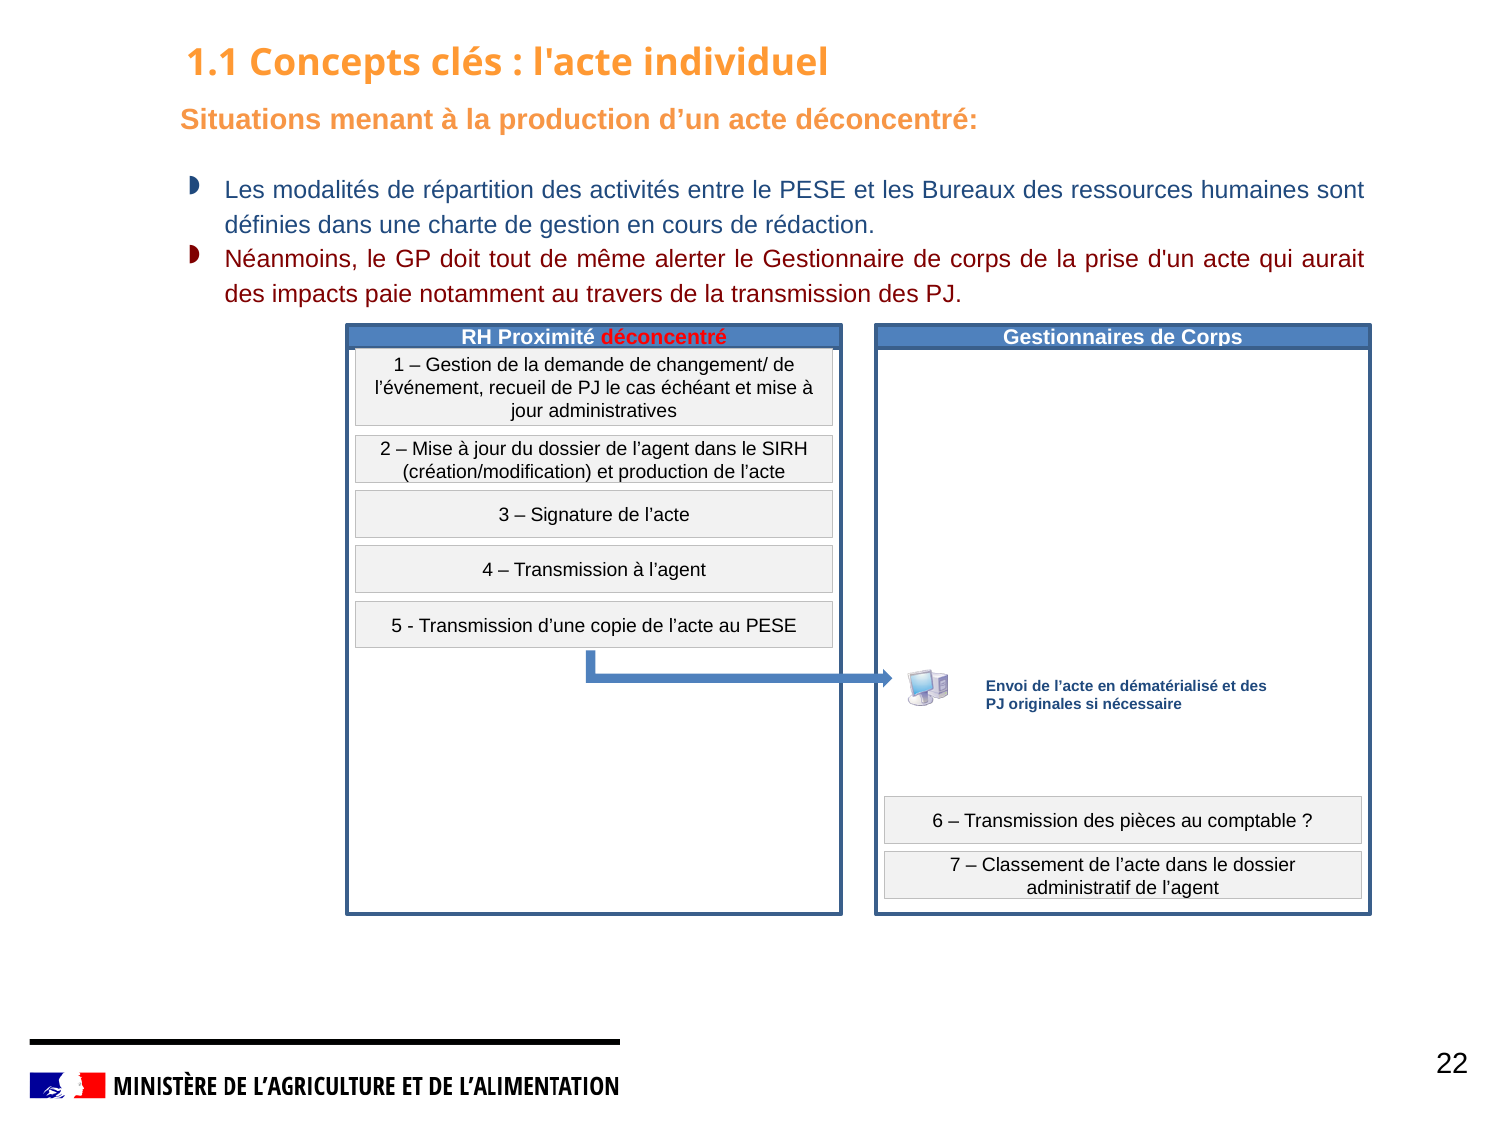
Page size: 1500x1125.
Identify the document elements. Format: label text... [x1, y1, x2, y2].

text_box 7 – Classement de l’acte dans le dossier administratif de l’agent [884, 851, 1362, 899]
text_box RH Proximité déconcentré [347, 324, 842, 348]
picture [29, 1039, 620, 1099]
text_box 3 – Signature de l’acte [355, 490, 833, 538]
text_box 2 – Mise à jour du dossier de l’agent dans le SIRH (création/modification) et production de l’acte [355, 435, 833, 483]
text_box 5 - Transmission d’une copie de l’acte au PESE [355, 601, 833, 648]
text_box [347, 348, 1370, 915]
text_box Gestionnaires de Corps [875, 324, 1370, 348]
text_box 6 – Transmission des pièces au comptable ? [884, 796, 1362, 844]
text_box Les modalités de répartition des activités entre le PESE et les Bureaux des ressources humaines sont définies dans une charte de gestion en cours de rédaction. Néanmoins, le GP doit tout de même alerter le Gestionnaire de corps de la prise d'un acte qui aurait des impacts paie notamment au travers de la transmission des PJ. [174, 161, 1382, 302]
text_box 4 – Transmission à l’agent [355, 545, 833, 593]
text_box Situations menant à la production d’un acte déconcentré: [165, 93, 1459, 145]
text_box Envoi de l’acte en dématérialisé et des PJ originales si nécessaire [970, 668, 1295, 701]
text_box 1.1 Concepts clés : l'acte individuel [171, 31, 1458, 137]
picture [885, 665, 953, 720]
text_box 1 – Gestion de la demande de changement/ de l’événement, recueil de PJ le cas échéant et mise à jour administratives [355, 348, 833, 426]
